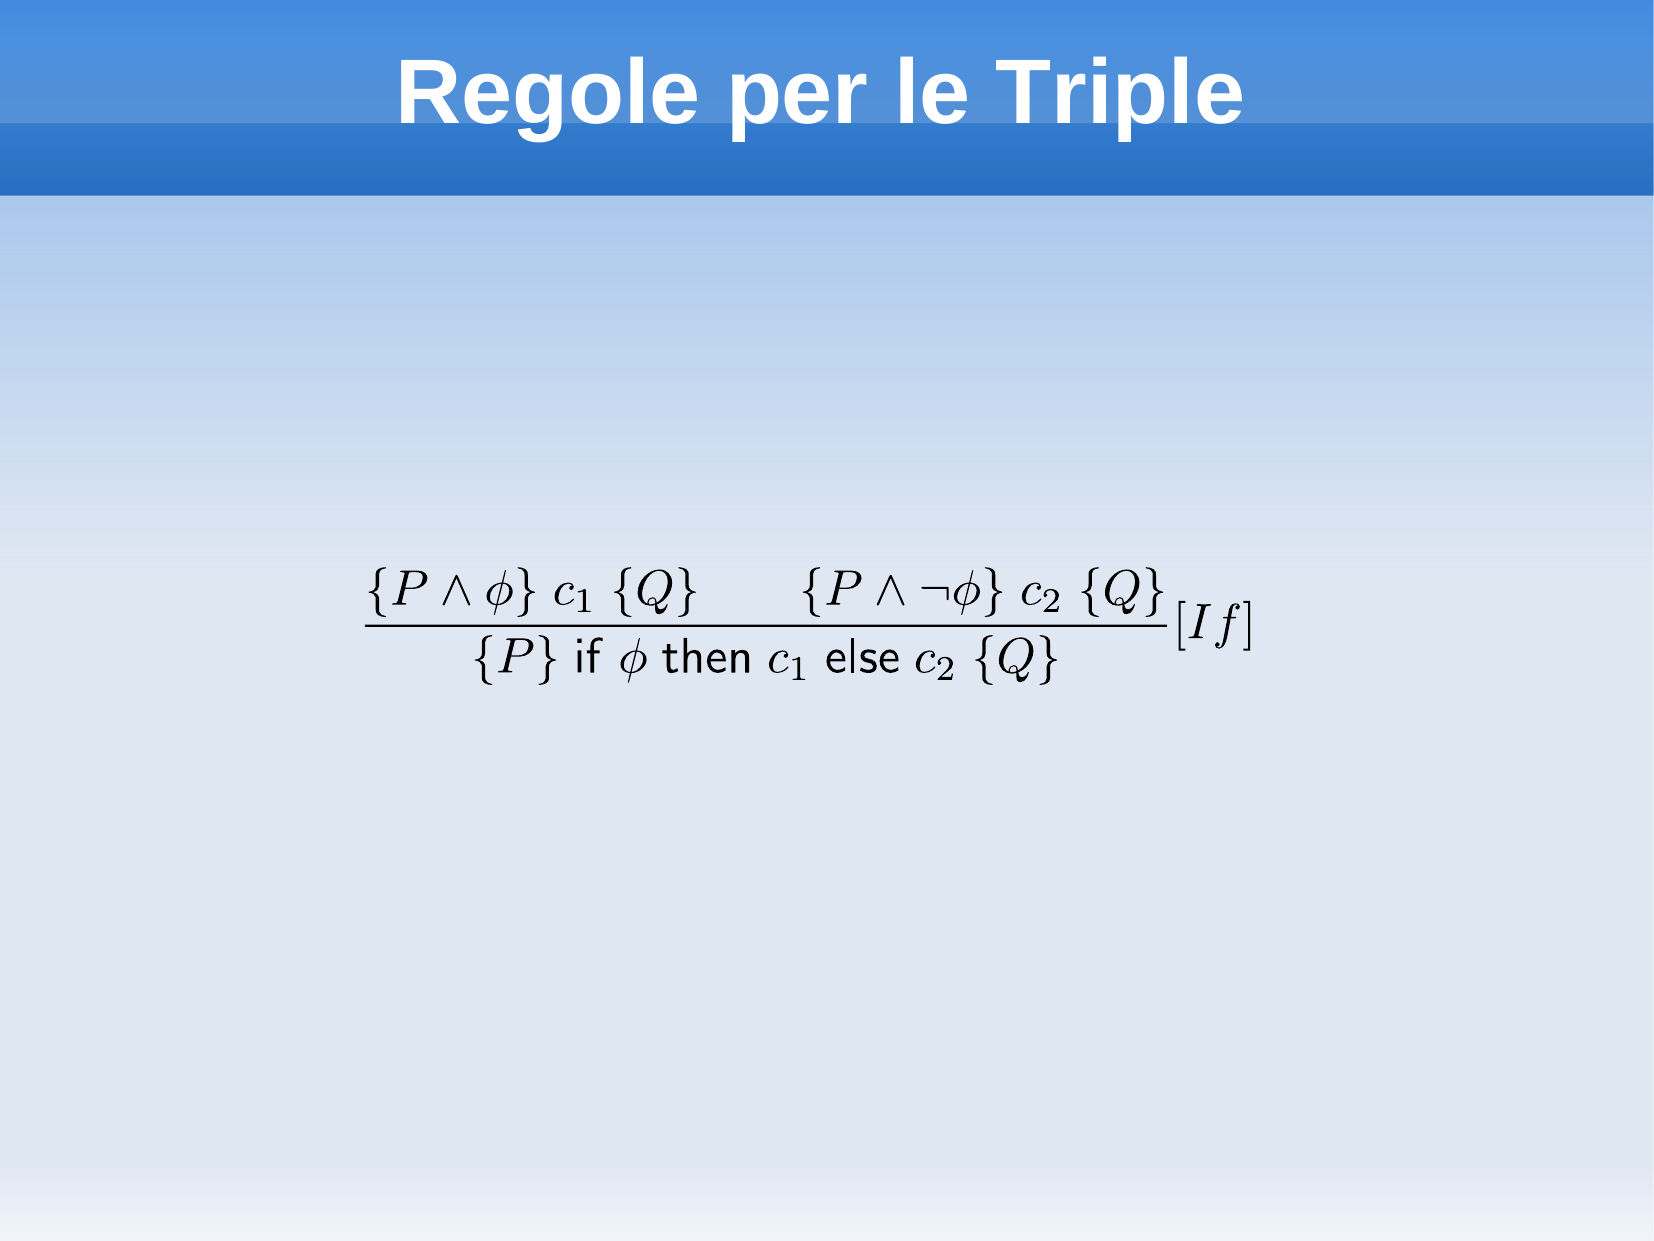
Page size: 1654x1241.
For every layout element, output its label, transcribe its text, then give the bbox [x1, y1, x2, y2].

text_box [364, 567, 1257, 685]
picture [0, 0, 1654, 1241]
title Regole per le Triple [76, 0, 1565, 188]
